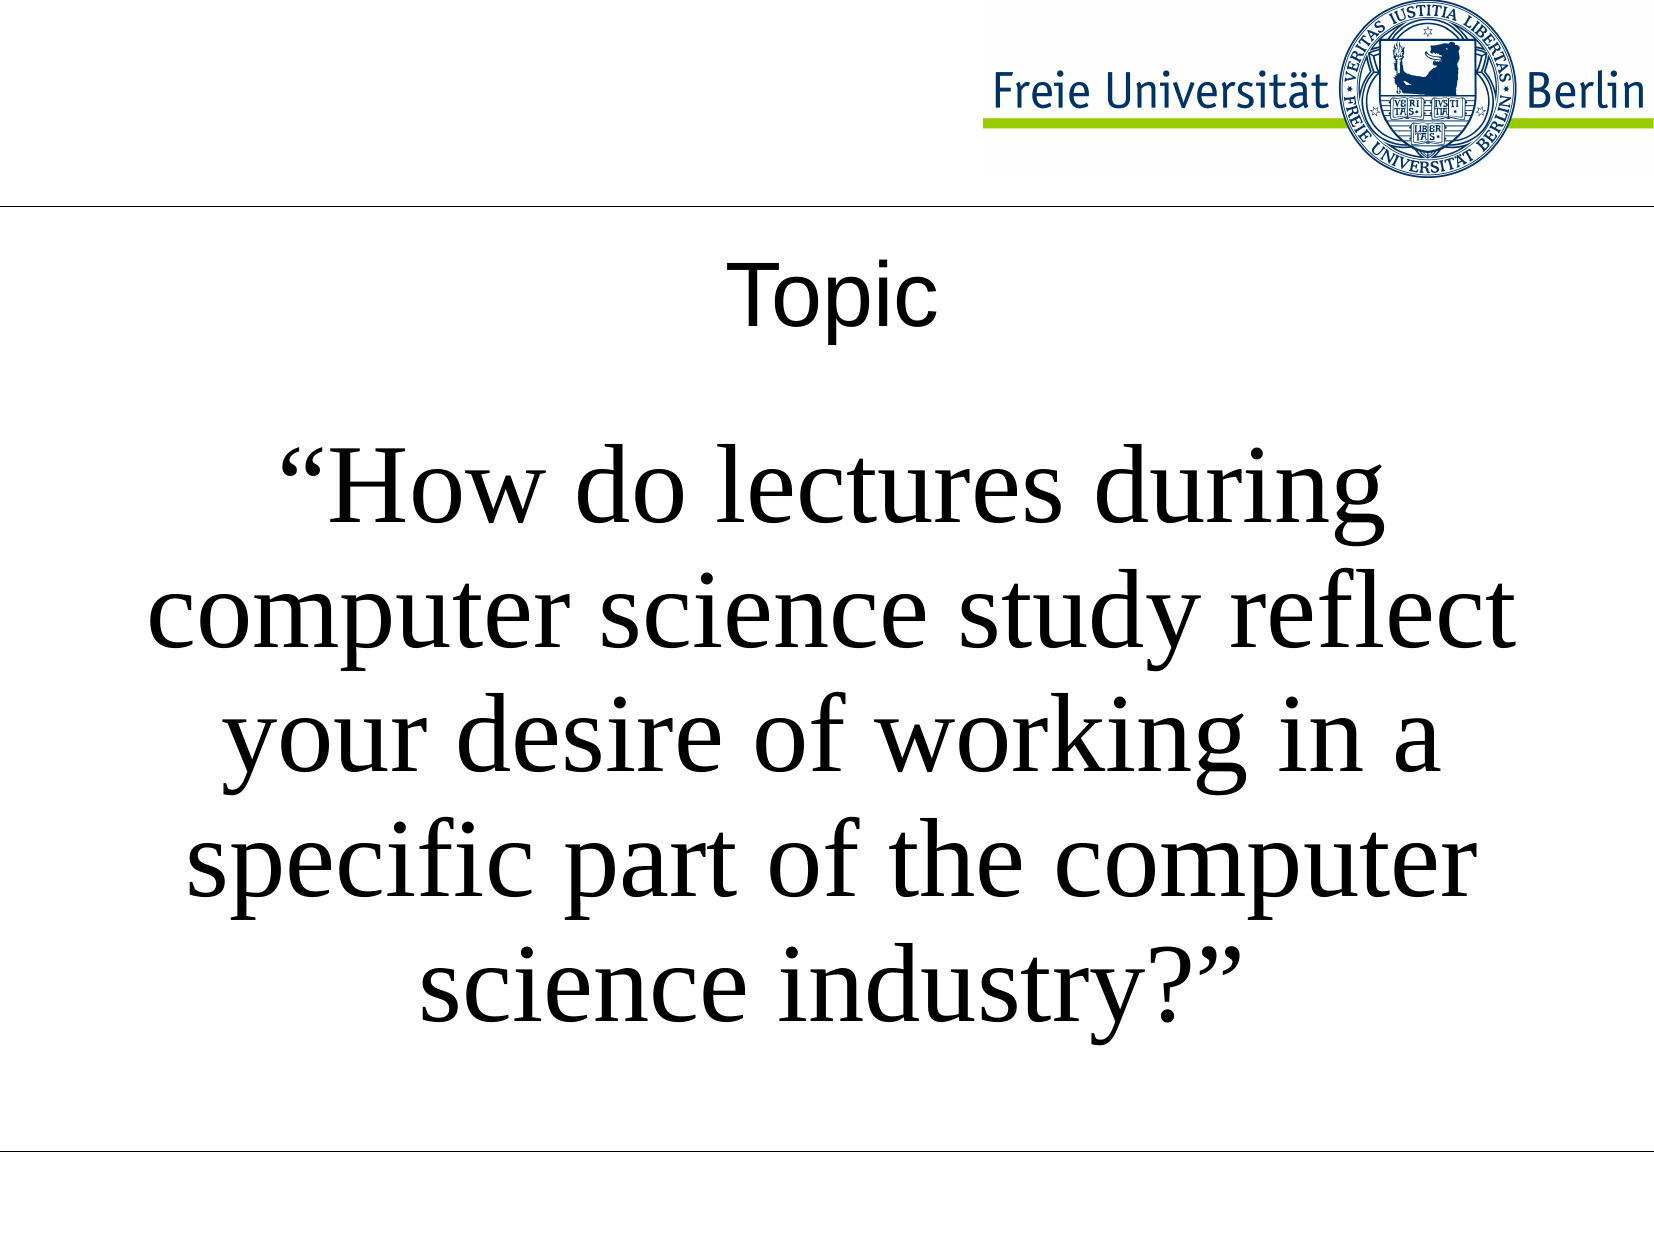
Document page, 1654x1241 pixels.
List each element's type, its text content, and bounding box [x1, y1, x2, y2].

picture [983, 0, 1654, 178]
subtitle “How do lectures during computer science study reflect your desire of working in a specific part of the computer science industry?” [88, 235, 1577, 1232]
